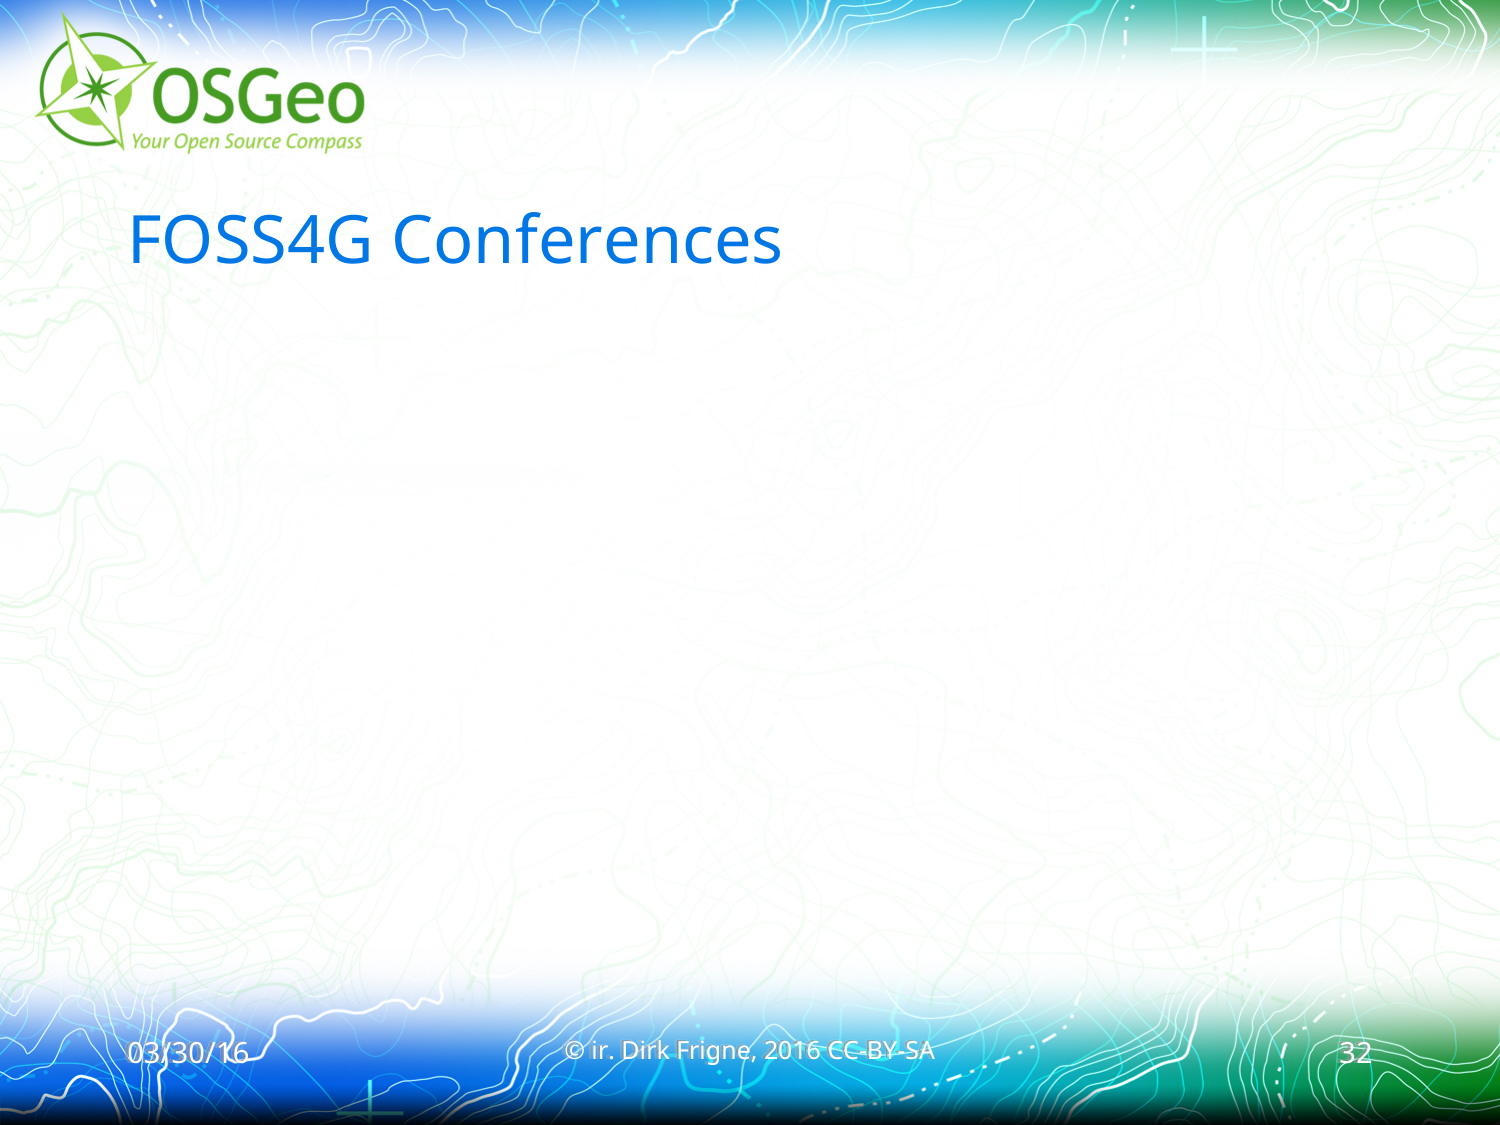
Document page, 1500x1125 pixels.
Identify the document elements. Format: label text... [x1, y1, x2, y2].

title FOSS4G Conferences [112, 187, 1388, 288]
picture [0, 0, 1500, 1125]
